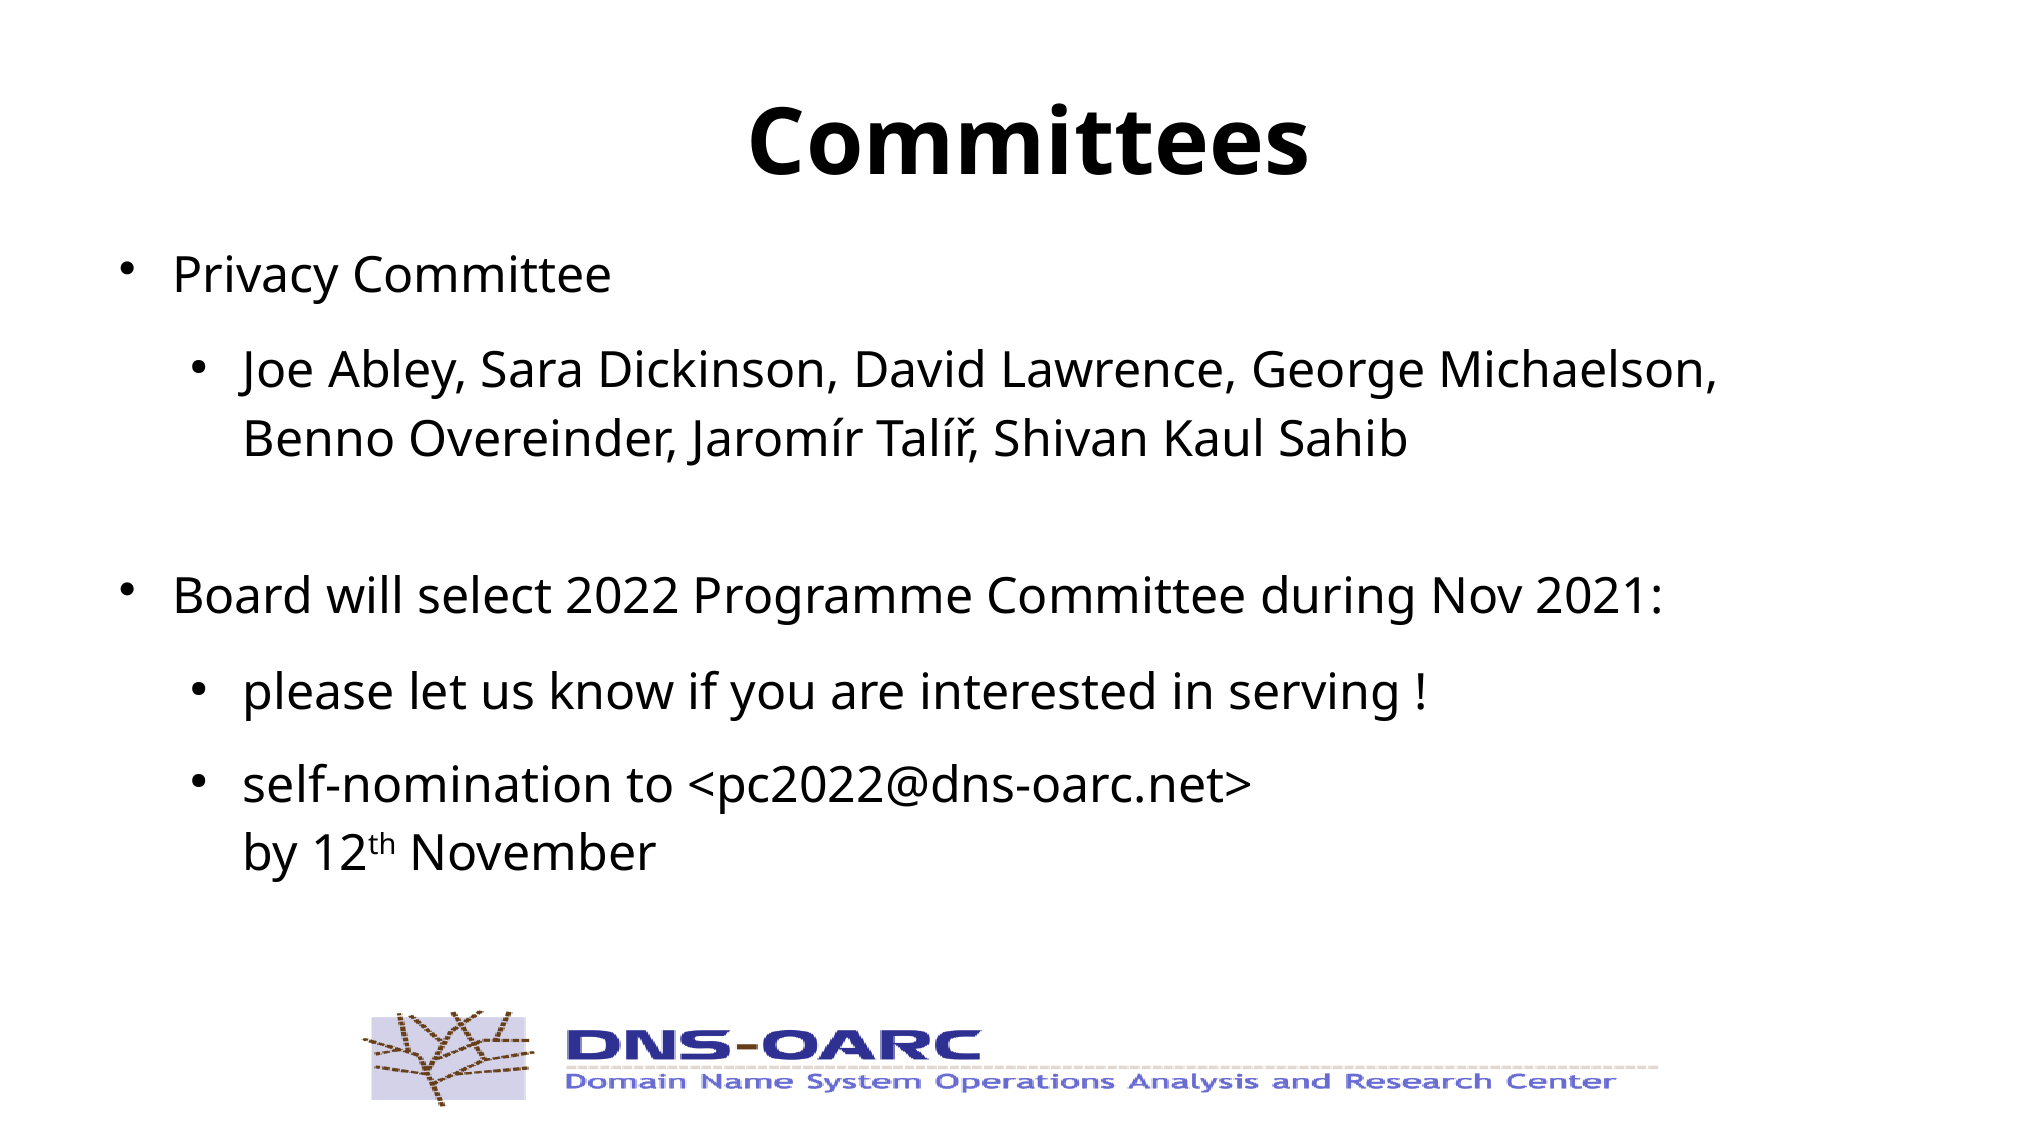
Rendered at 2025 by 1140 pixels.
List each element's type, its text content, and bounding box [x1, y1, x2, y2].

list Privacy Committee Joe Abley, Sara Dickinson, David Lawrence, George Michaelson, Benno Overeinder, Jaromír Talíř, Shivan Kaul Sahib Board will select 2022 Programme Committee during Nov 2021: please let us know if you are interested in serving ! self-nomination to <pc2022@dns-oarc.net> by 12th November [101, 252, 1924, 952]
picture [289, 1004, 1700, 1113]
title Committees [101, 29, 1924, 252]
